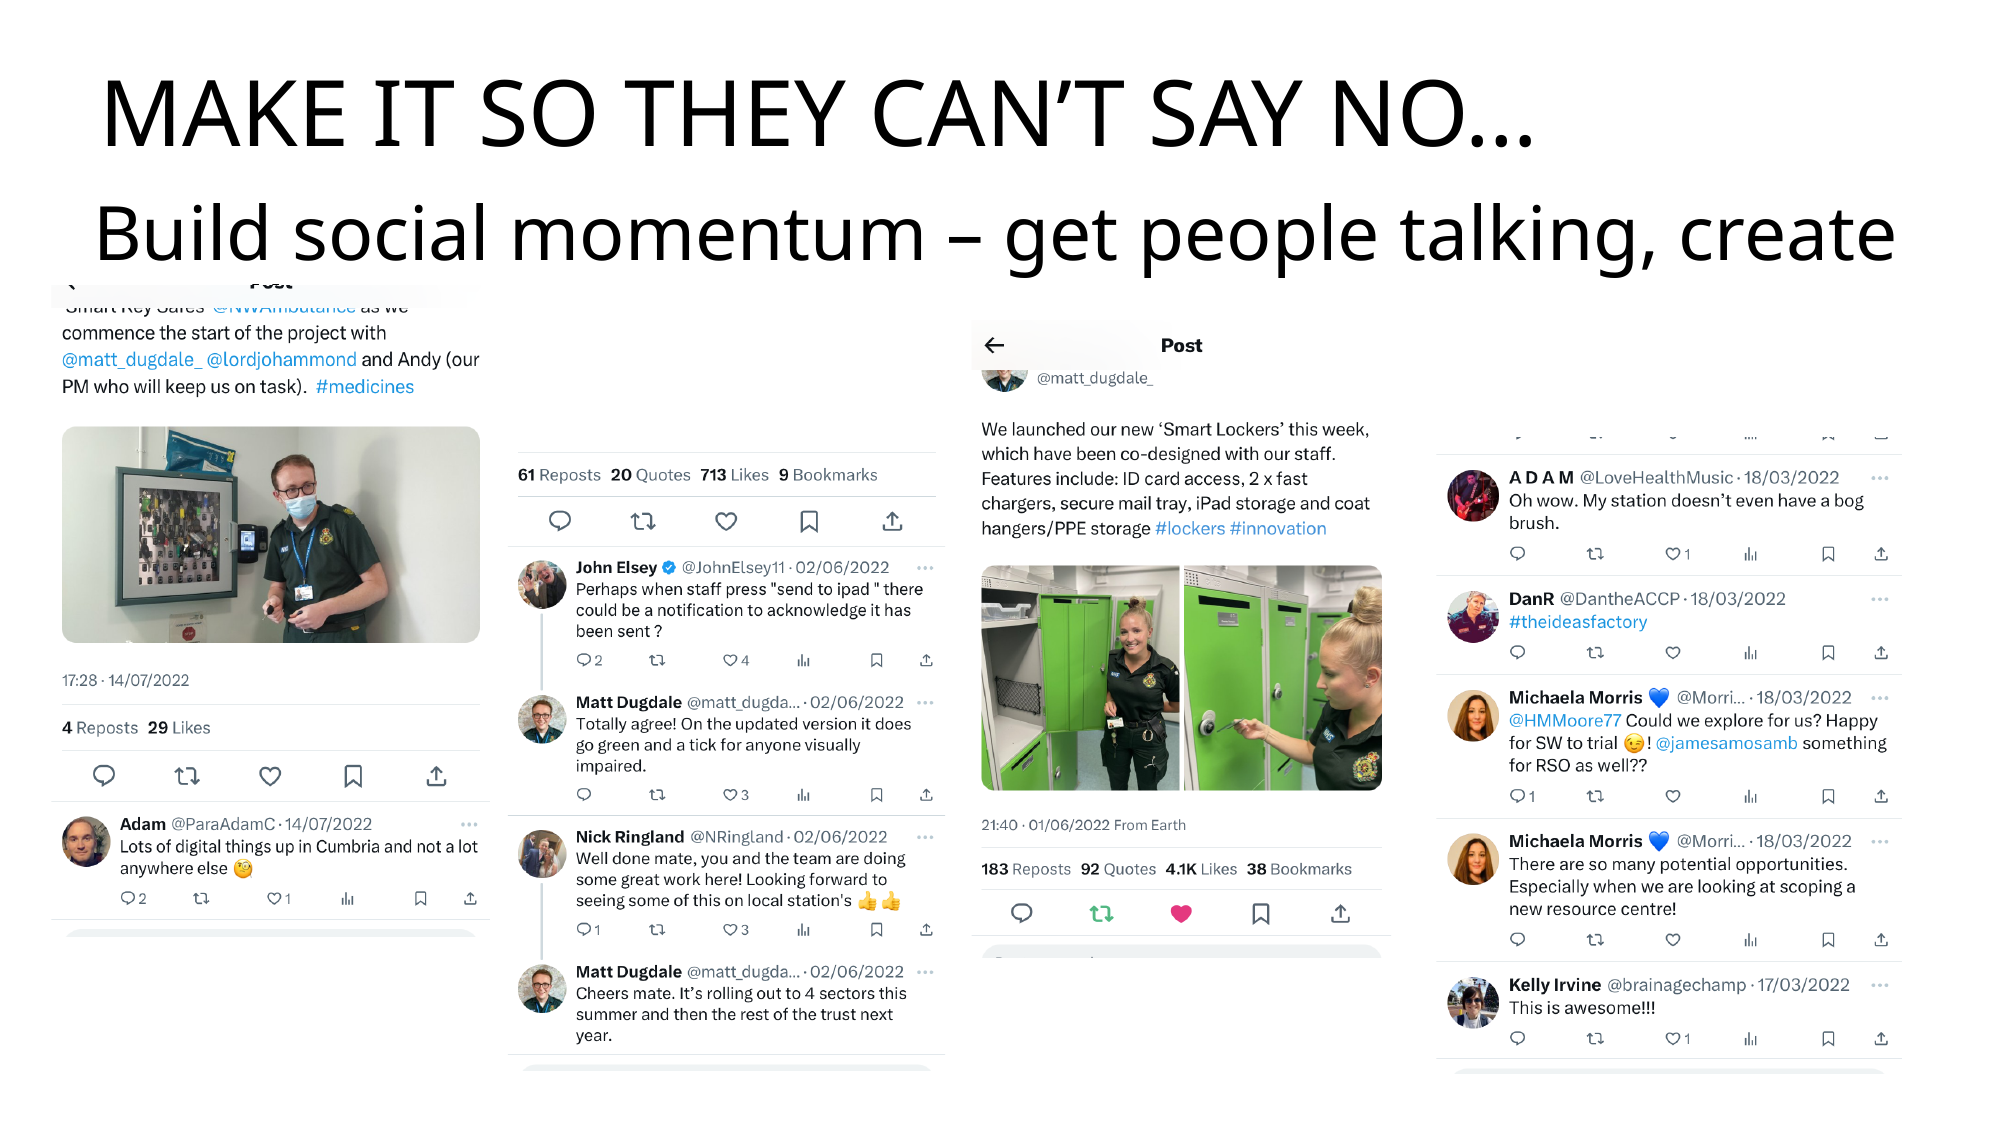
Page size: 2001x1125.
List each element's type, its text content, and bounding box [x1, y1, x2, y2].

title MAKE IT SO THEY CAN’T SAY NO… [84, 7, 1810, 188]
picture [51, 285, 490, 937]
picture [971, 320, 1392, 958]
list Build social momentum – get people talking, create a pull [78, 188, 1974, 973]
picture [507, 447, 946, 1071]
picture [1436, 437, 1902, 1074]
